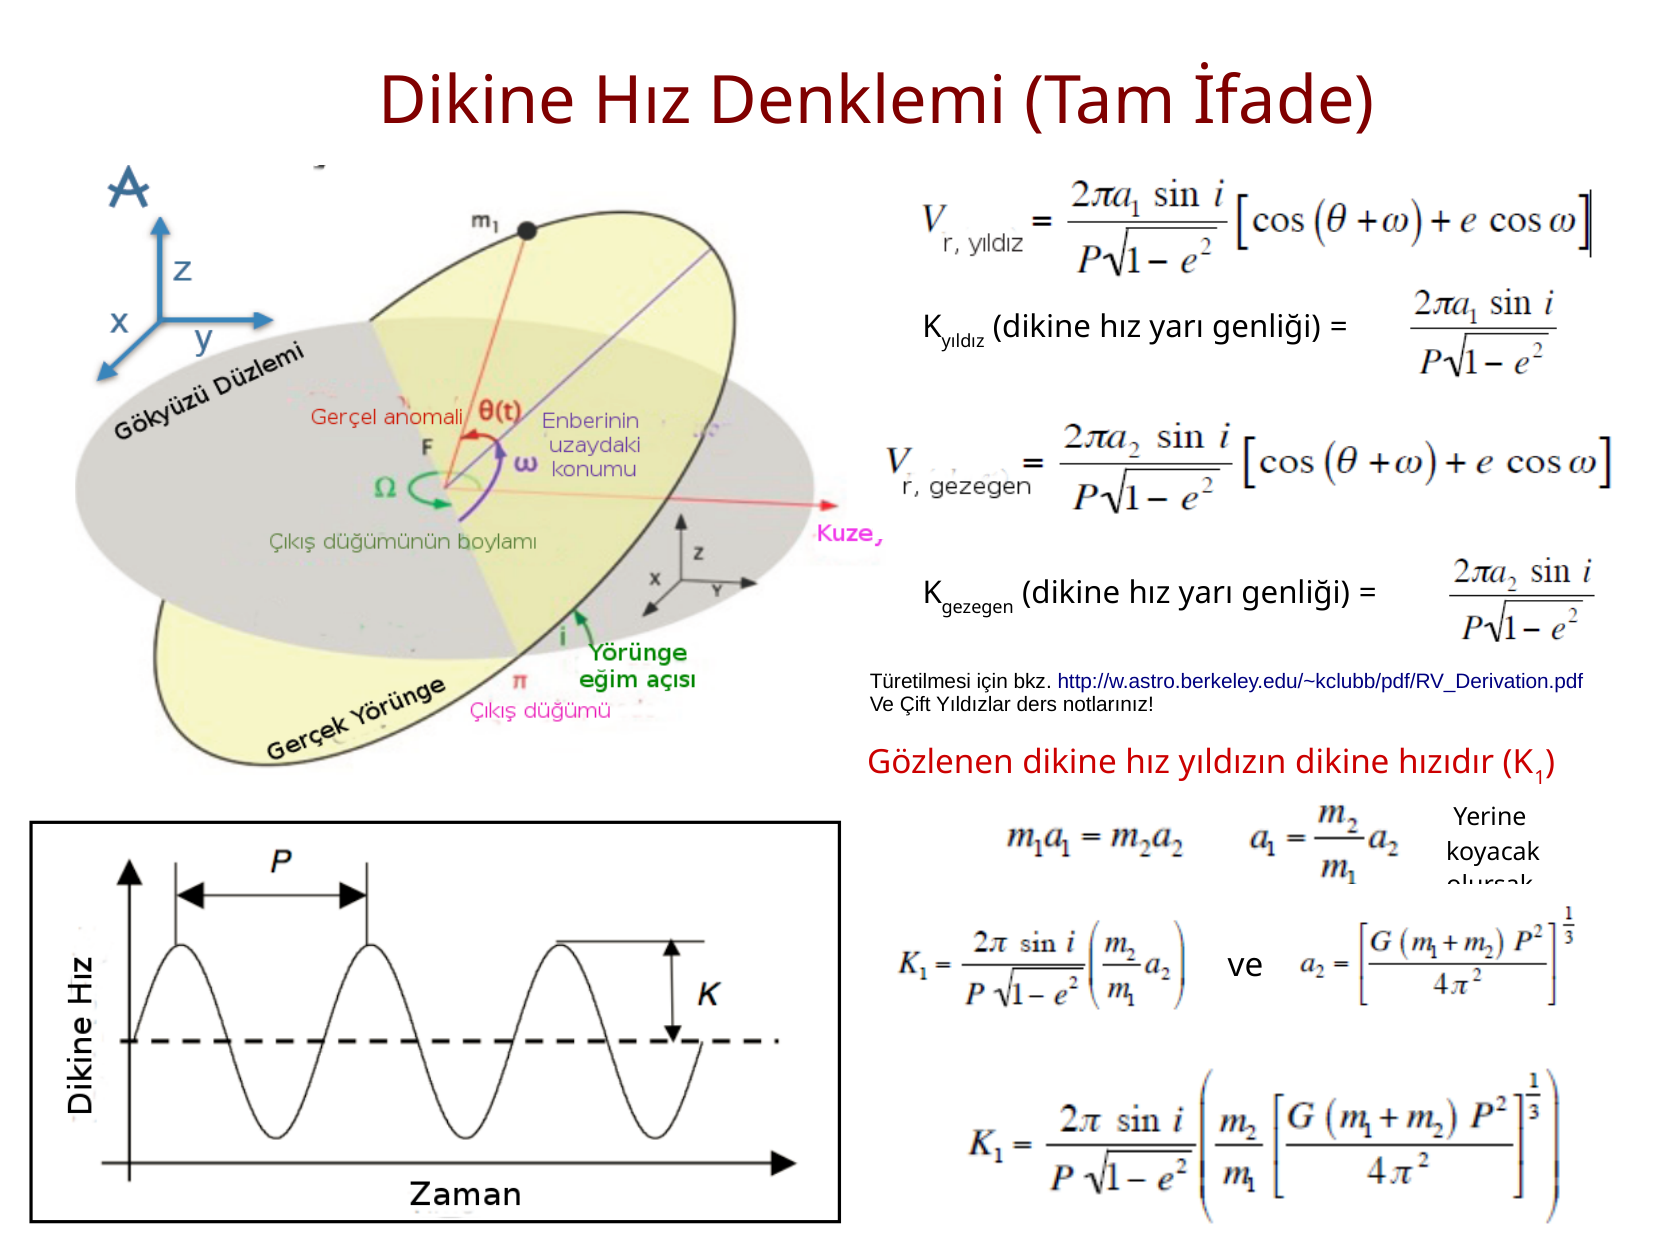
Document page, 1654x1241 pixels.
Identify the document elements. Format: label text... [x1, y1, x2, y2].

text_box Kyıldız (dikine hız yarı genliği) = [907, 296, 1405, 357]
picture [75, 143, 1641, 775]
text_box ve [1212, 933, 1283, 989]
text_box Türetilmesi için bkz. http://w.astro.berkeley.edu/~kclubb/pdf/RV_Derivation.pdf Ve Çift Yıldızlar ders notlarınız! [855, 662, 1599, 724]
text_box Kgezegen (dikine hız yarı genliği) = [907, 562, 1448, 623]
picture [22, 809, 856, 1234]
picture [870, 794, 1591, 1231]
text_box Gözlenen dikine hız yıldızın dikine hızıdır (K1) [852, 730, 1637, 794]
text_box Dikine Hız Denklemi (Tam İfade) [315, 45, 1441, 142]
text_box Yerine koyacak olursak, [1431, 791, 1576, 884]
picture [1227, 783, 1599, 1025]
